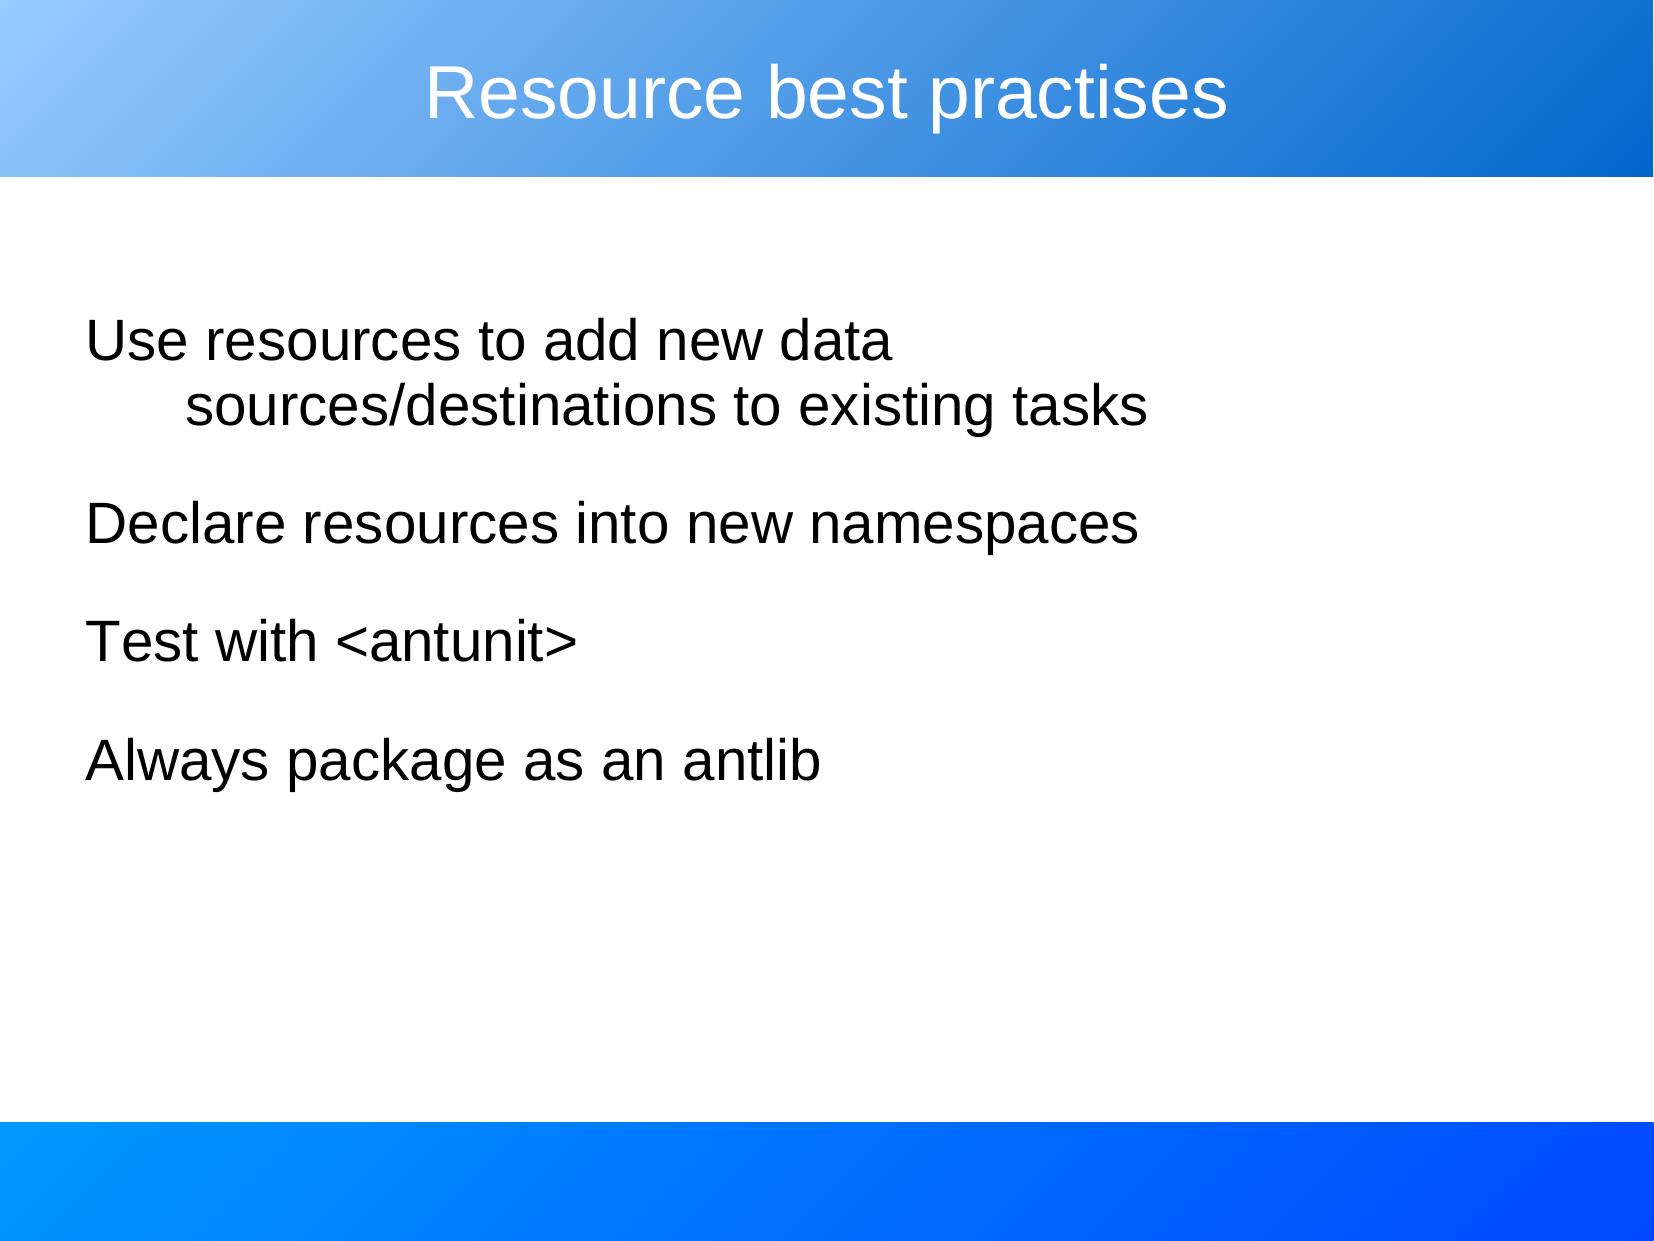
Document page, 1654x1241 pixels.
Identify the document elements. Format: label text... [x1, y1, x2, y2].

title Resource best practises [82, 22, 1571, 163]
list Use resources to add new data sources/destinations to existing tasks Declare resources into new namespaces Test with <antunit> Always package as an antlib [60, 307, 1300, 926]
